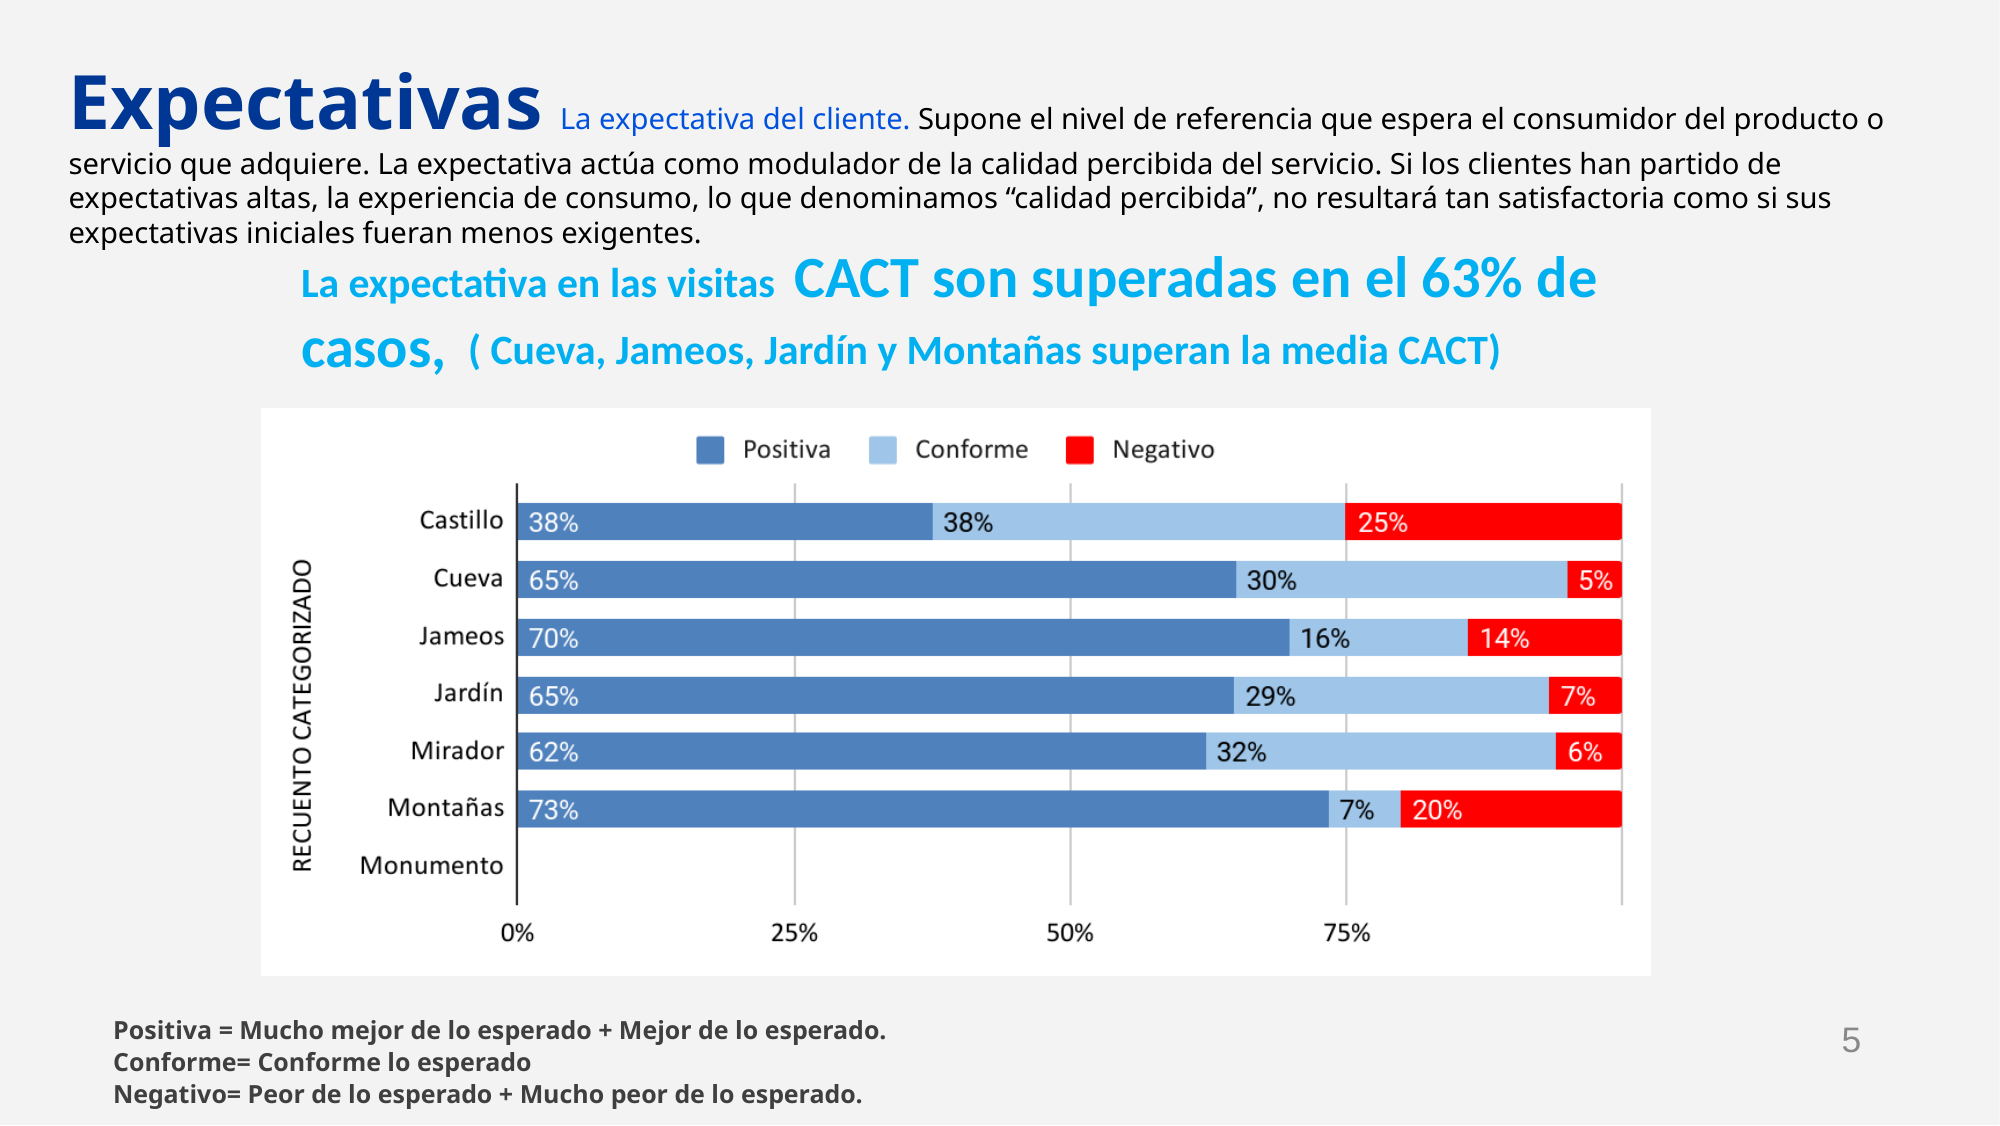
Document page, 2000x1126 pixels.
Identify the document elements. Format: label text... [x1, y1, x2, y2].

picture [261, 408, 1651, 976]
text_box Expectativas La expectativa del cliente. Supone el nivel de referencia que espera el consumidor del producto o servicio que adquiere. La expectativa actúa como modulador de la calidad percibida del servicio. Si los clientes han partido de expectativas altas, la experiencia de consumo, lo que denominamos “calidad percibida”, no resultará tan satisfactoria como si sus expectativas iniciales fueran menos exigentes. [50, 0, 1950, 305]
text_box ( Cueva, Jameos, Jardín y Montañas superan la media CACT) [453, 315, 2000, 398]
text_box La expectativa en las visitas CACT son superadas en el 63% de casos, [286, 231, 1626, 408]
list Positiva = Mucho mejor de lo esperado + Mejor de lo esperado. Conforme= Conforme lo esperado Negativo= Peor de lo esperado + Mucho peor de lo esperado. [50, 1008, 1887, 1126]
